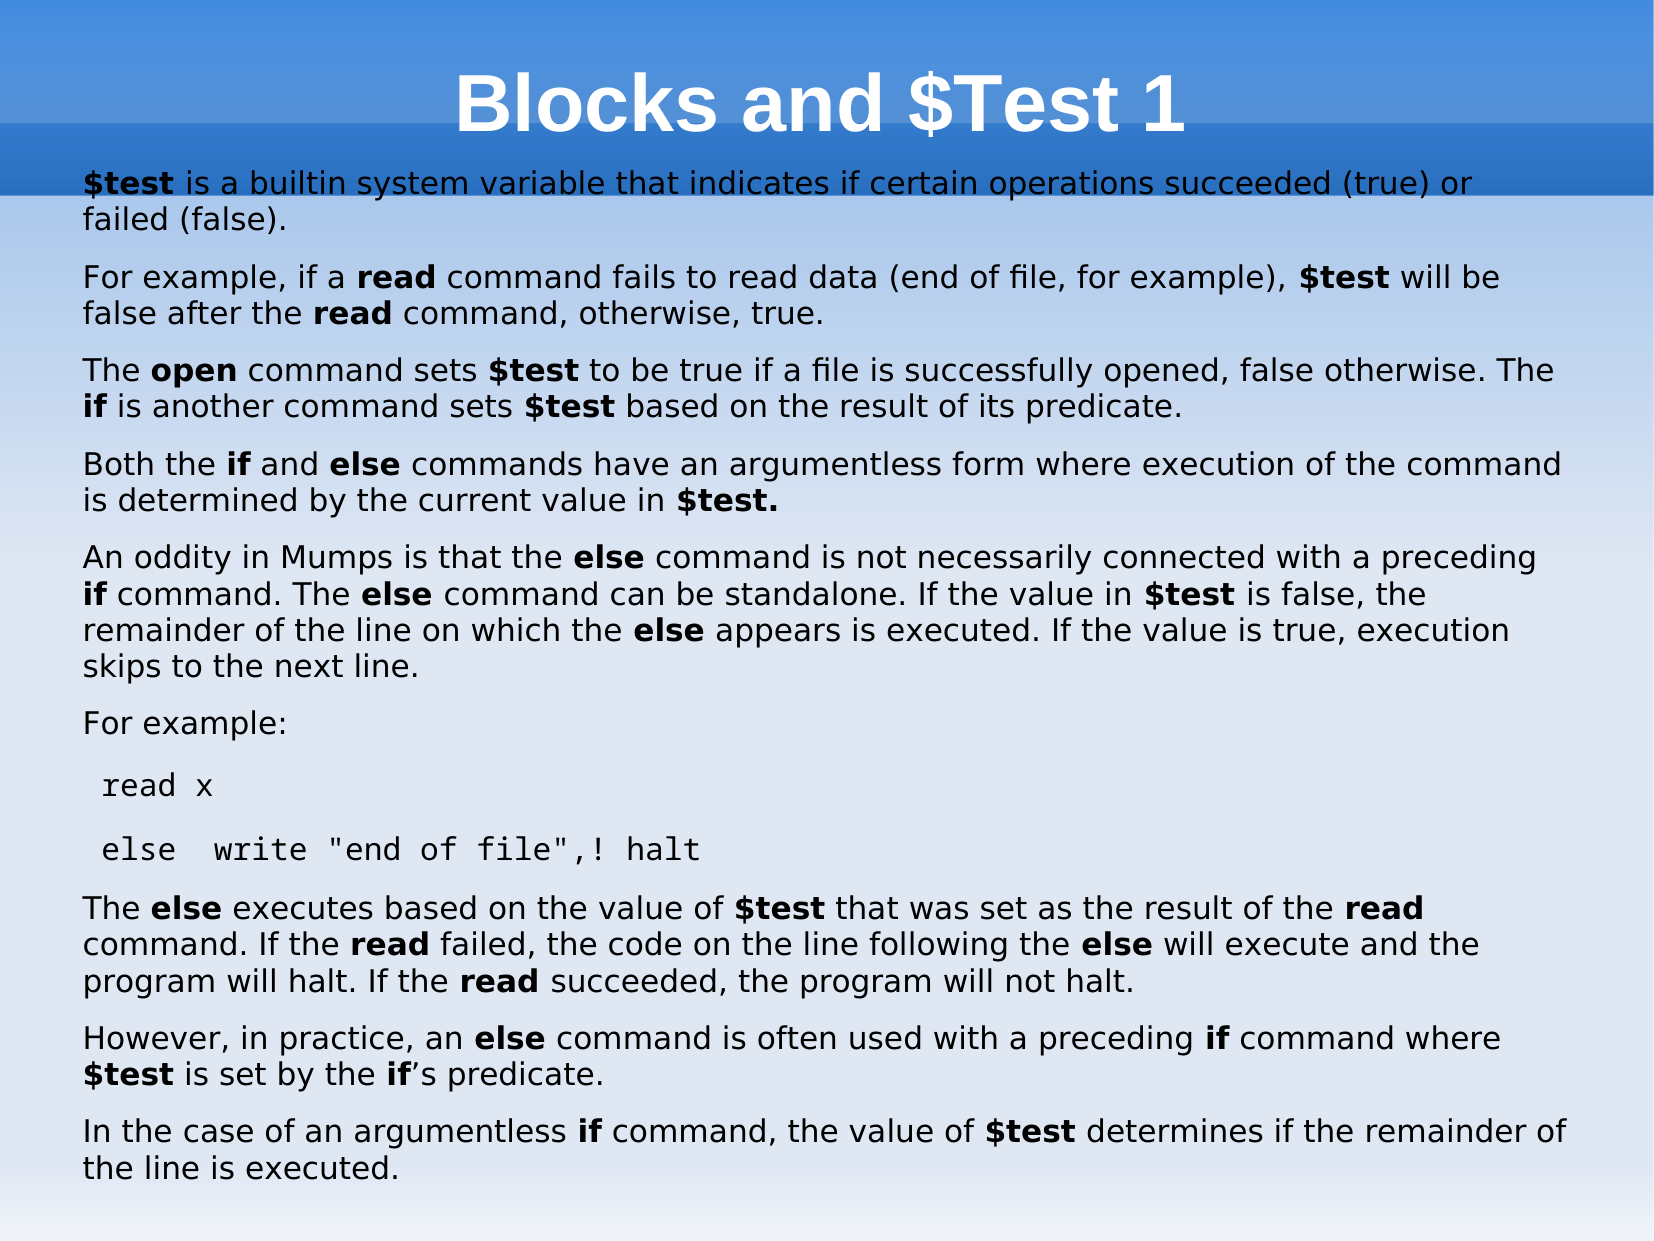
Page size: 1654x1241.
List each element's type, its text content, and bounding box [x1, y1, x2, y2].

subtitle $test is a builtin system variable that indicates if certain operations succeeded (true) or failed (false). For example, if a read command fails to read data (end of file, for example), $test will be false after the read command, otherwise, true. The open command sets $test to be true if a file is successfully opened, false otherwise. The if is another command sets $test based on the result of its predicate. Both the if and else commands have an argumentless form where execution of the command is determined by the current value in $test. An oddity in Mumps is that the else command is not necessarily connected with a preceding if command. The else command can be standalone. If the value in $test is false, the remainder of the line on which the else appears is executed. If the value is true, execution skips to the next line. For example: read x else write "end of file",! halt The else executes based on the value of $test that was set as the result of the read command. If the read failed, the code on the line following the else will execute and the program will halt. If the read succeeded, the program will not halt. However, in practice, an else command is often used with a preceding if command where $test is set by the if’s predicate. In the case of an argumentless if command, the value of $test determines if the remainder of the line is executed. [82, 171, 1571, 1181]
picture [0, 0, 1654, 1241]
title Blocks and $Test 1 [76, 0, 1565, 208]
